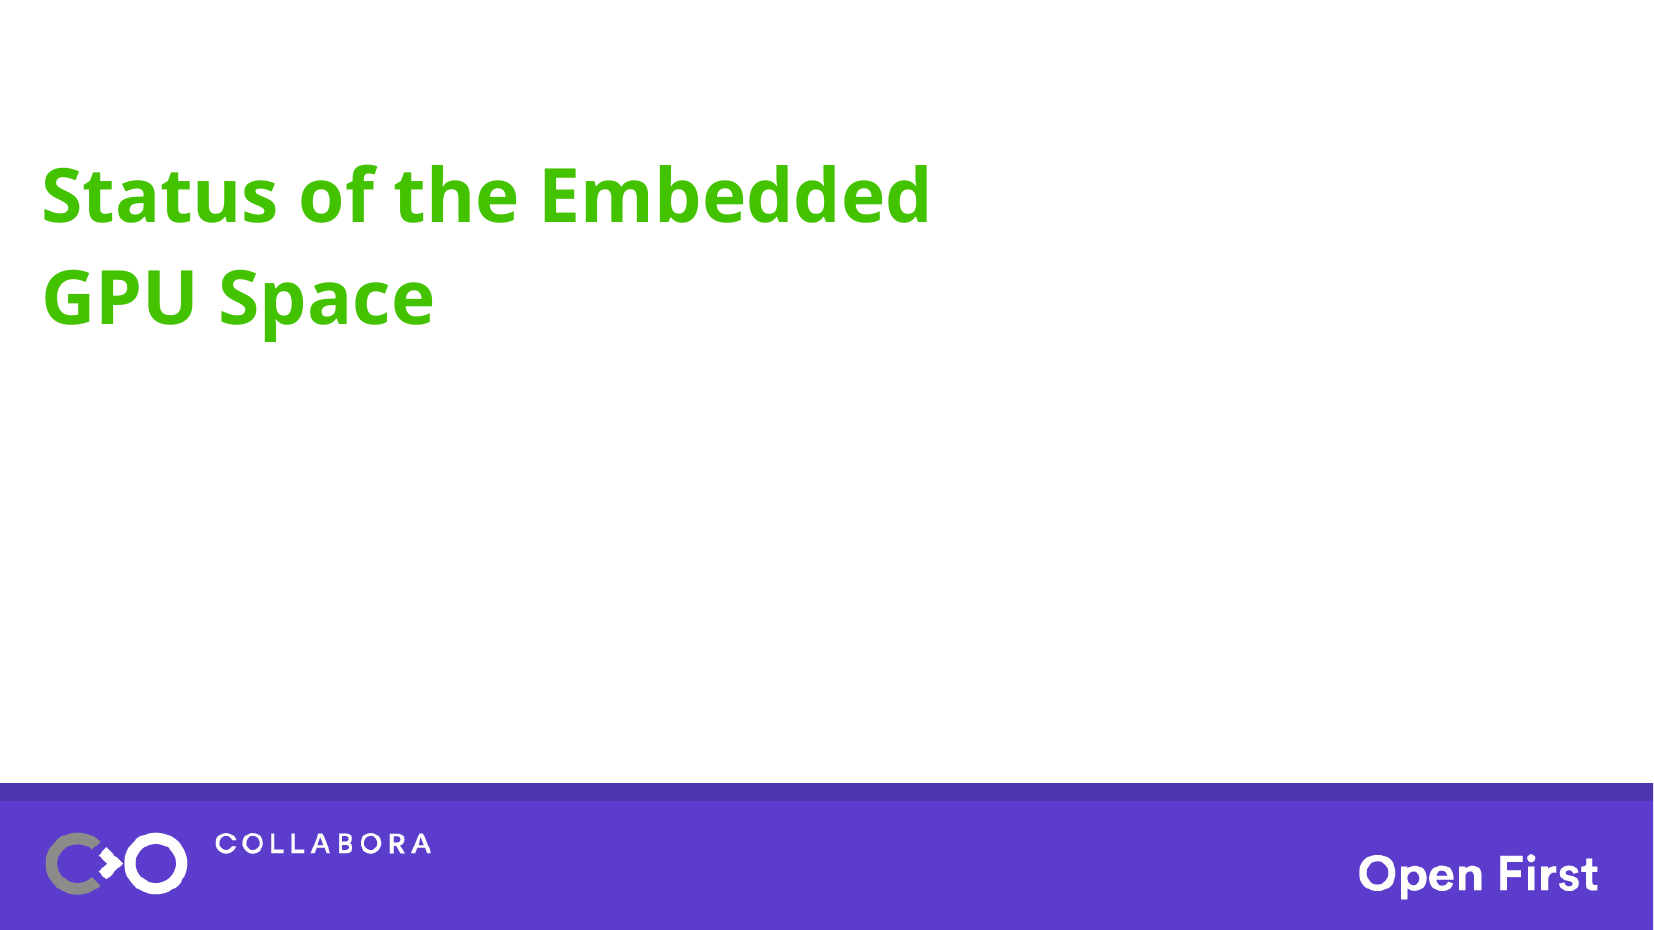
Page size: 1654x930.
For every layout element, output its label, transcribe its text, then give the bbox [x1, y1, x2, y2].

title Status of the Embedded GPU Space [41, 113, 985, 376]
picture [0, 0, 1654, 930]
